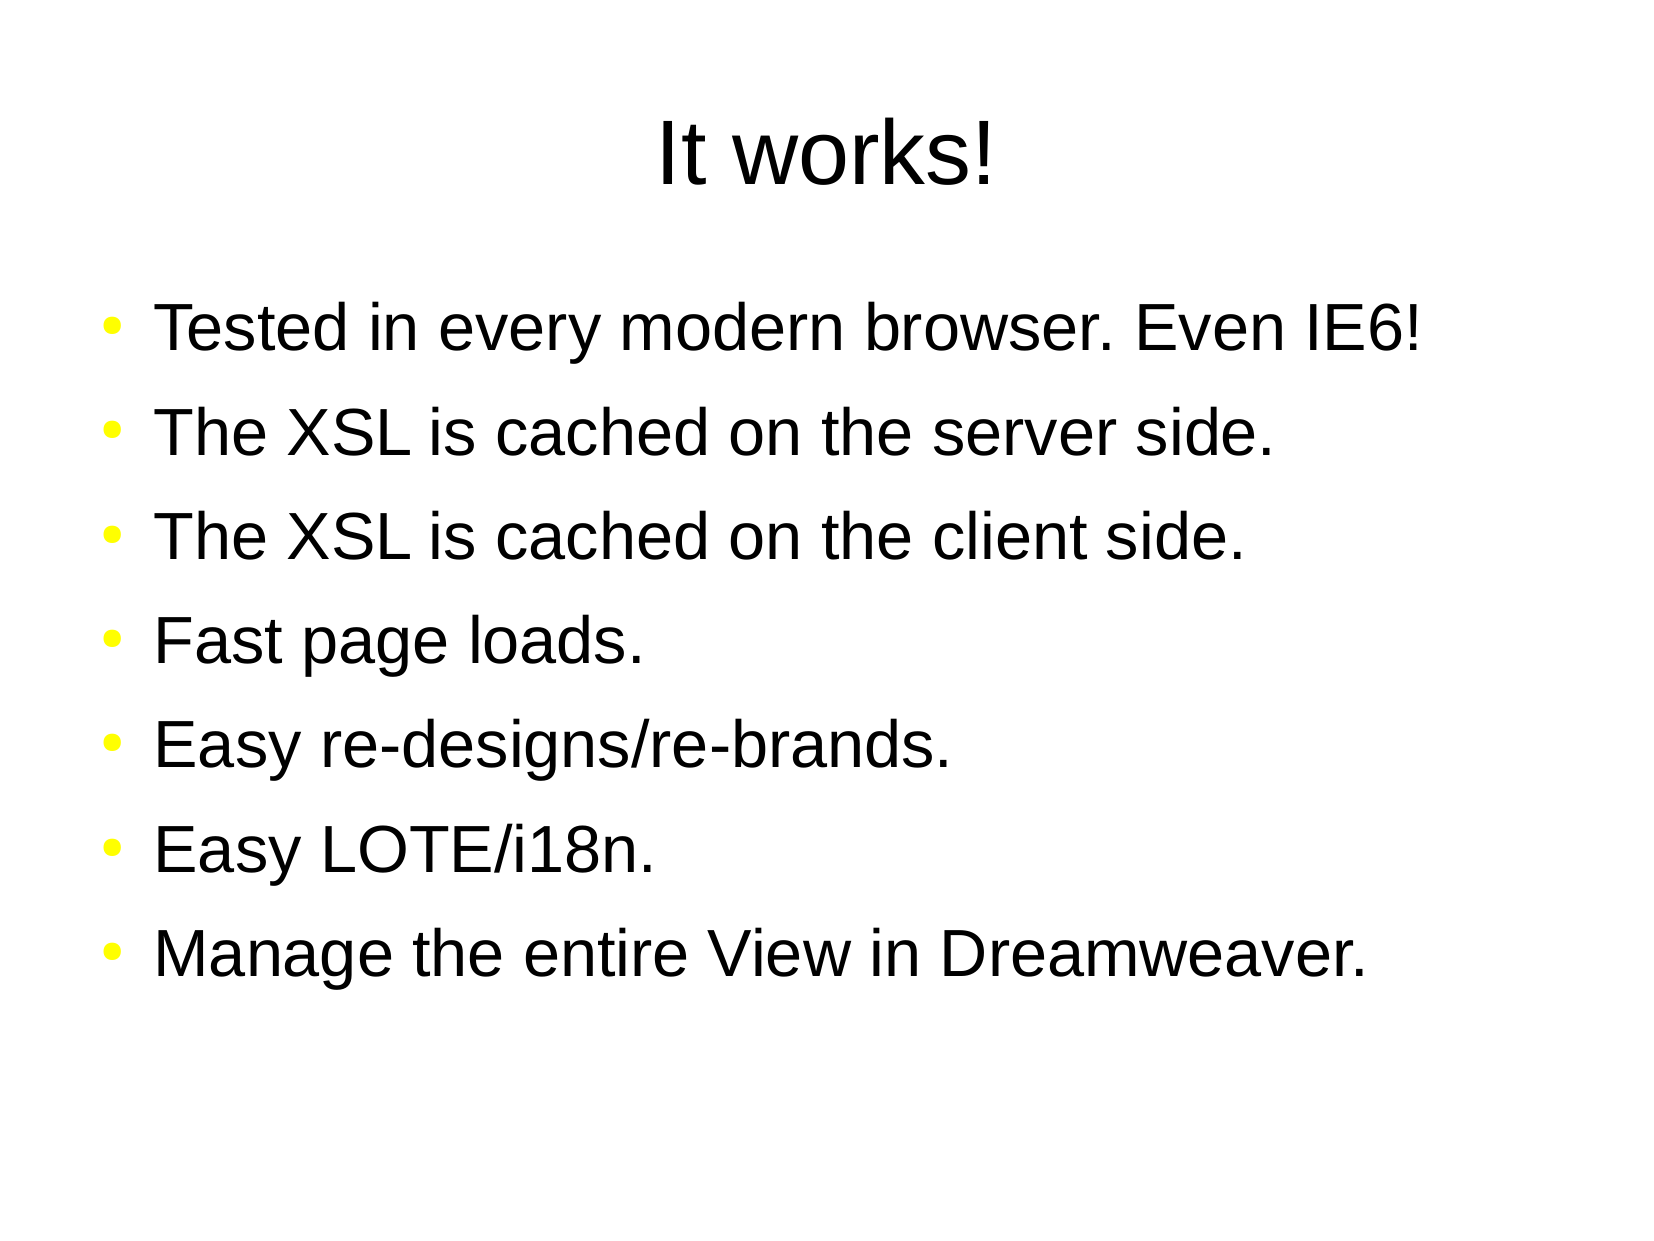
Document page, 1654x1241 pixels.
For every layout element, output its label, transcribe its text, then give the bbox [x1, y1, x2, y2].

list Tested in every modern browser. Even IE6! The XSL is cached on the server side. The XSL is cached on the client side. Fast page loads. Easy re-designs/re-brands. Easy LOTE/i18n. Manage the entire View in Dreamweaver. [82, 290, 1571, 1109]
title It works! [82, 49, 1571, 257]
